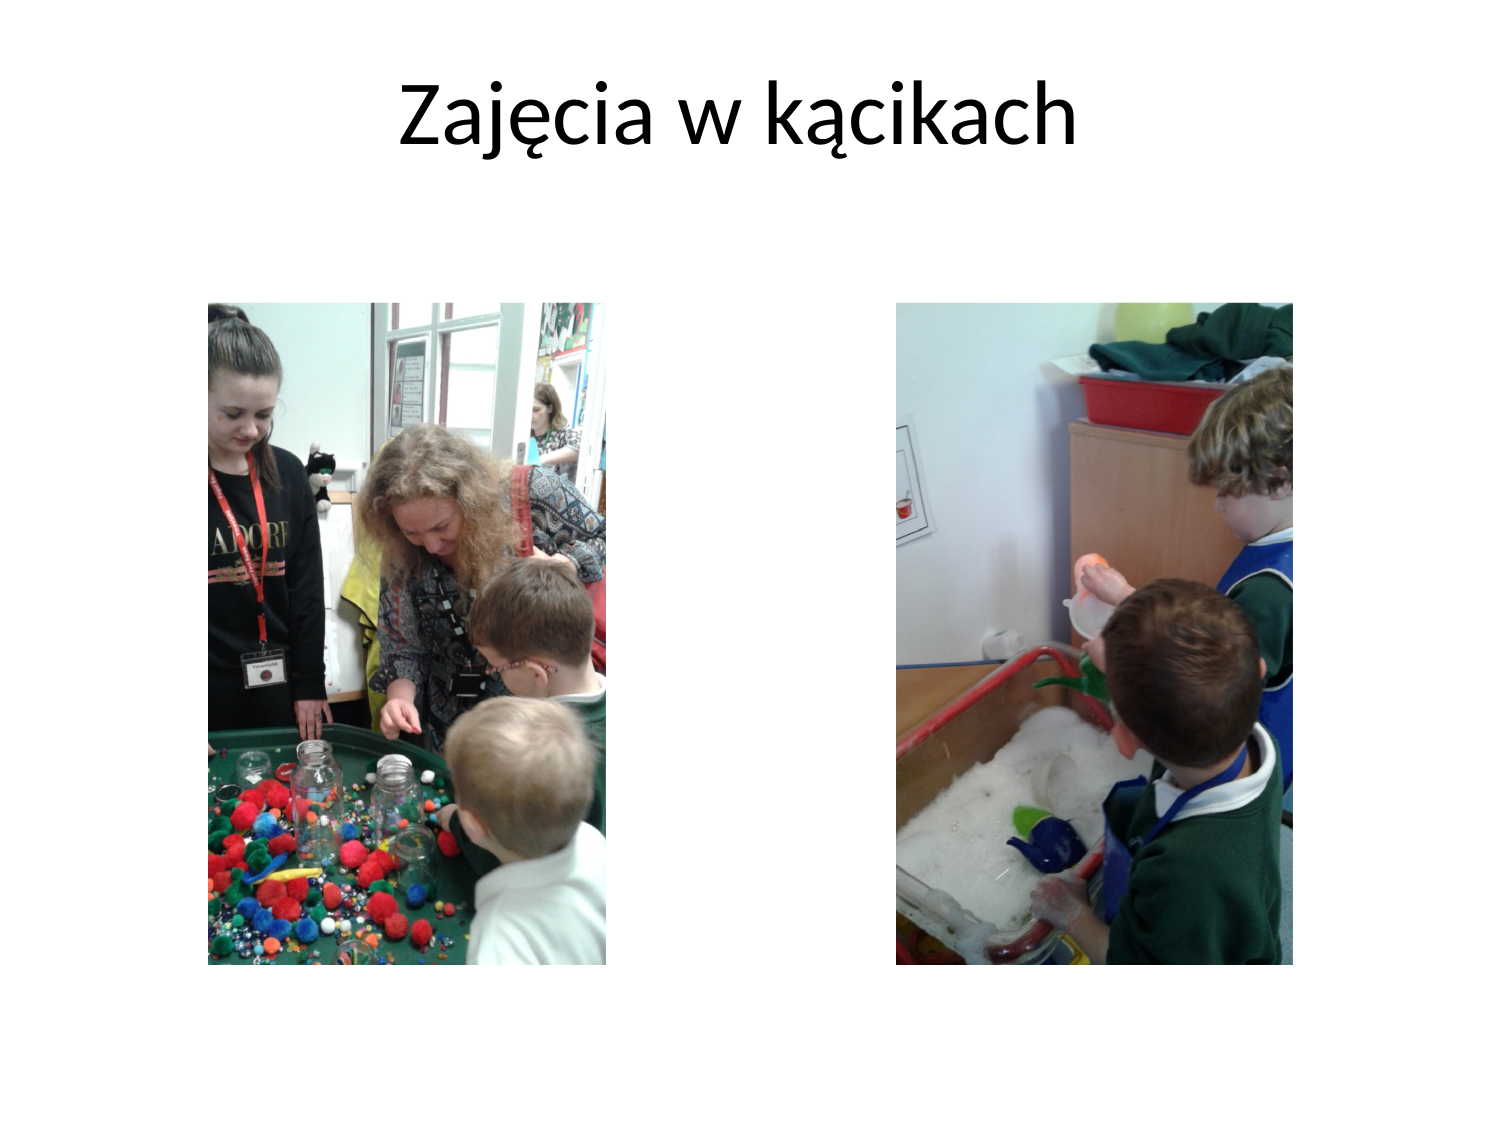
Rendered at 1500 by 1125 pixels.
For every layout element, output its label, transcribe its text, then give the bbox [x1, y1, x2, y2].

picture [895, 302, 1293, 965]
picture [207, 302, 606, 965]
title Zajęcia w kącikach [75, 45, 1425, 233]
